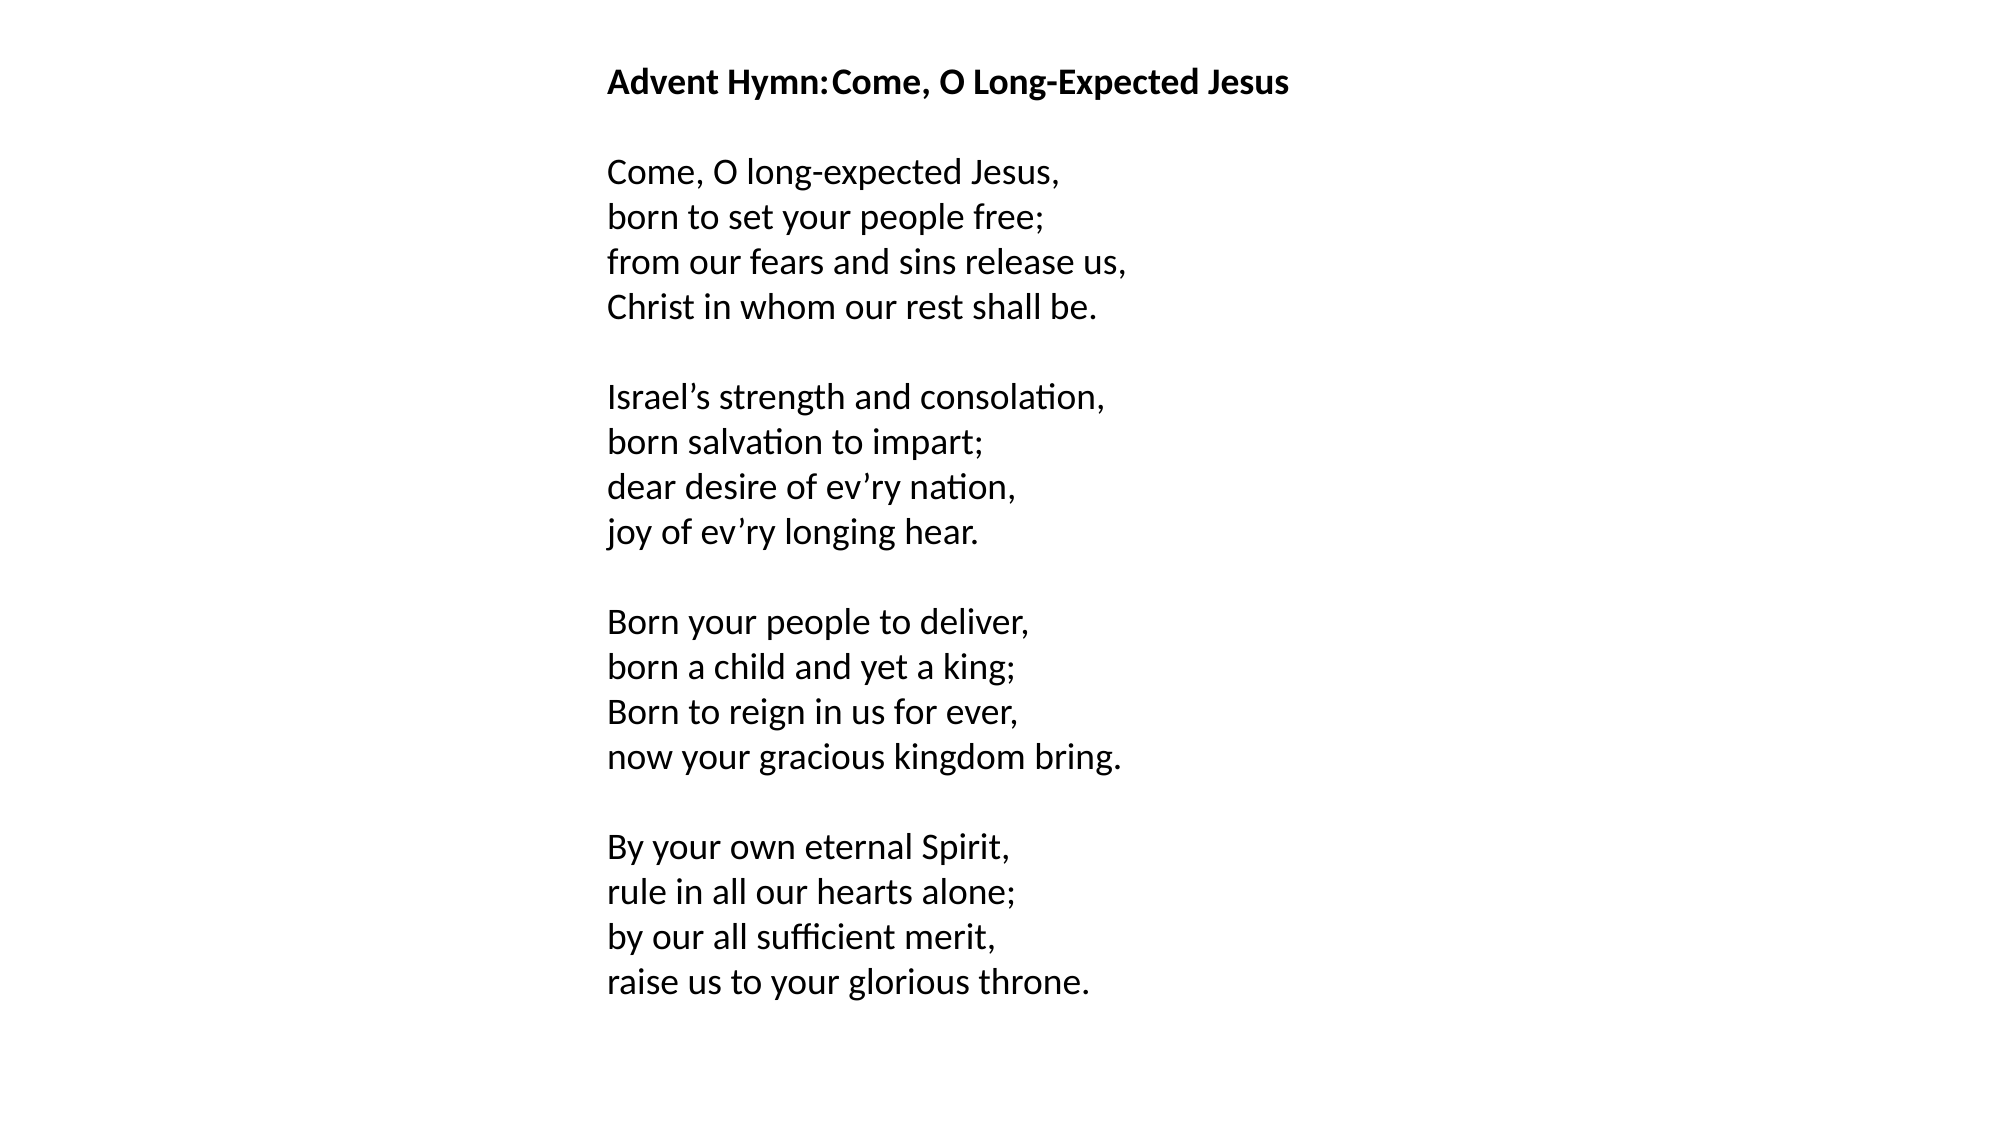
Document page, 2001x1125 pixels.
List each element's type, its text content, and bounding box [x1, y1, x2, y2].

text_box Advent Hymn: Come, O Long-Expected Jesus Come, O long-expected Jesus, born to set your people free; from our fears and sins release us, Christ in whom our rest shall be. Israel’s strength and consolation, born salvation to impart; dear desire of ev’ry nation, joy of ev’ry longing hear. Born your people to deliver, born a child and yet a king; Born to reign in us for ever, now your gracious kingdom bring. By your own eternal Spirit, rule in all our hearts alone; by our all sufficient merit, raise us to your glorious throne. [592, 49, 1690, 1125]
